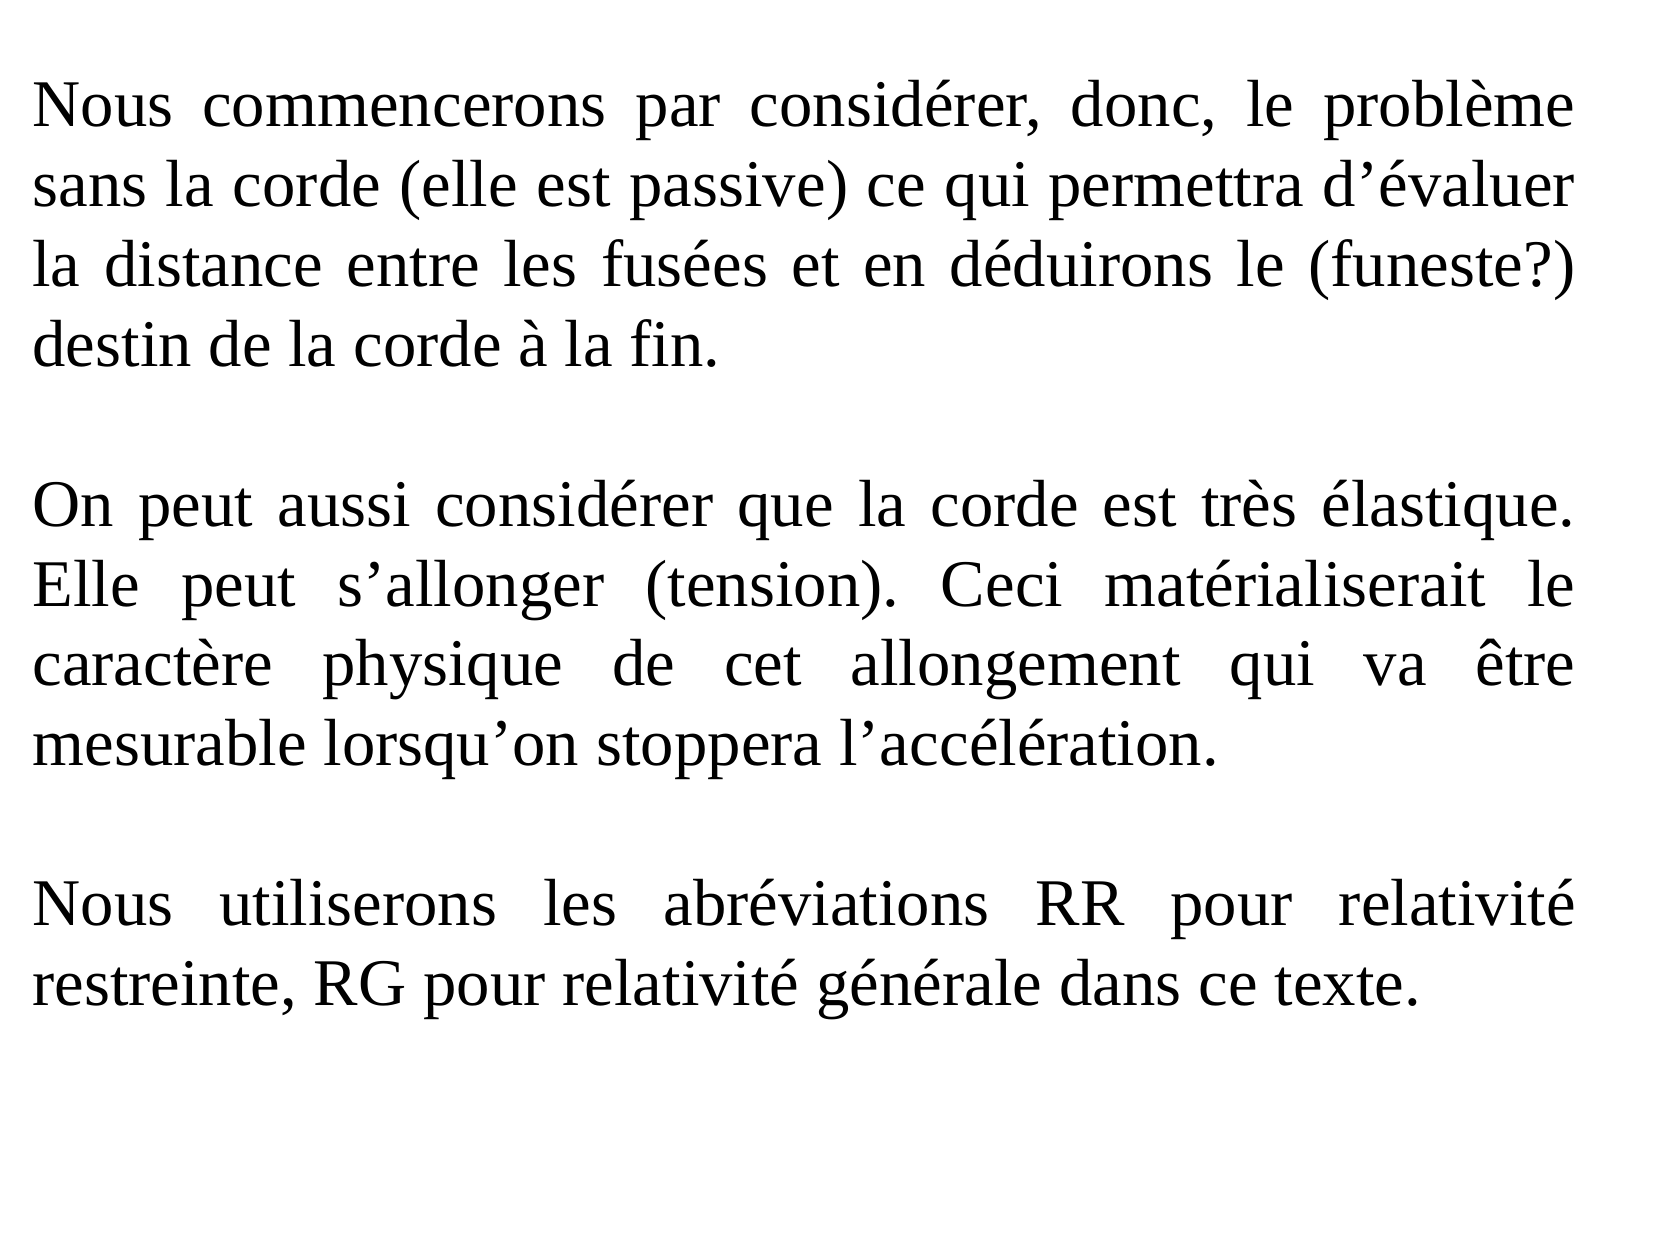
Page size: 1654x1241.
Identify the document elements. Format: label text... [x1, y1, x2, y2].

text_box Nous commencerons par considérer, donc, le problème sans la corde (elle est passive) ce qui permettra d’évaluer la distance entre les fusées et en déduirons le (funeste?) destin de la corde à la fin. On peut aussi considérer que la corde est très élastique. Elle peut s’allonger (tension). Ceci matérialiserait le caractère physique de cet allongement qui va être mesurable lorsqu’on stoppera l’accélération. Nous utiliserons les abréviations RR pour relativité restreinte, RG pour relativité générale dans ce texte. [17, 52, 1637, 1118]
